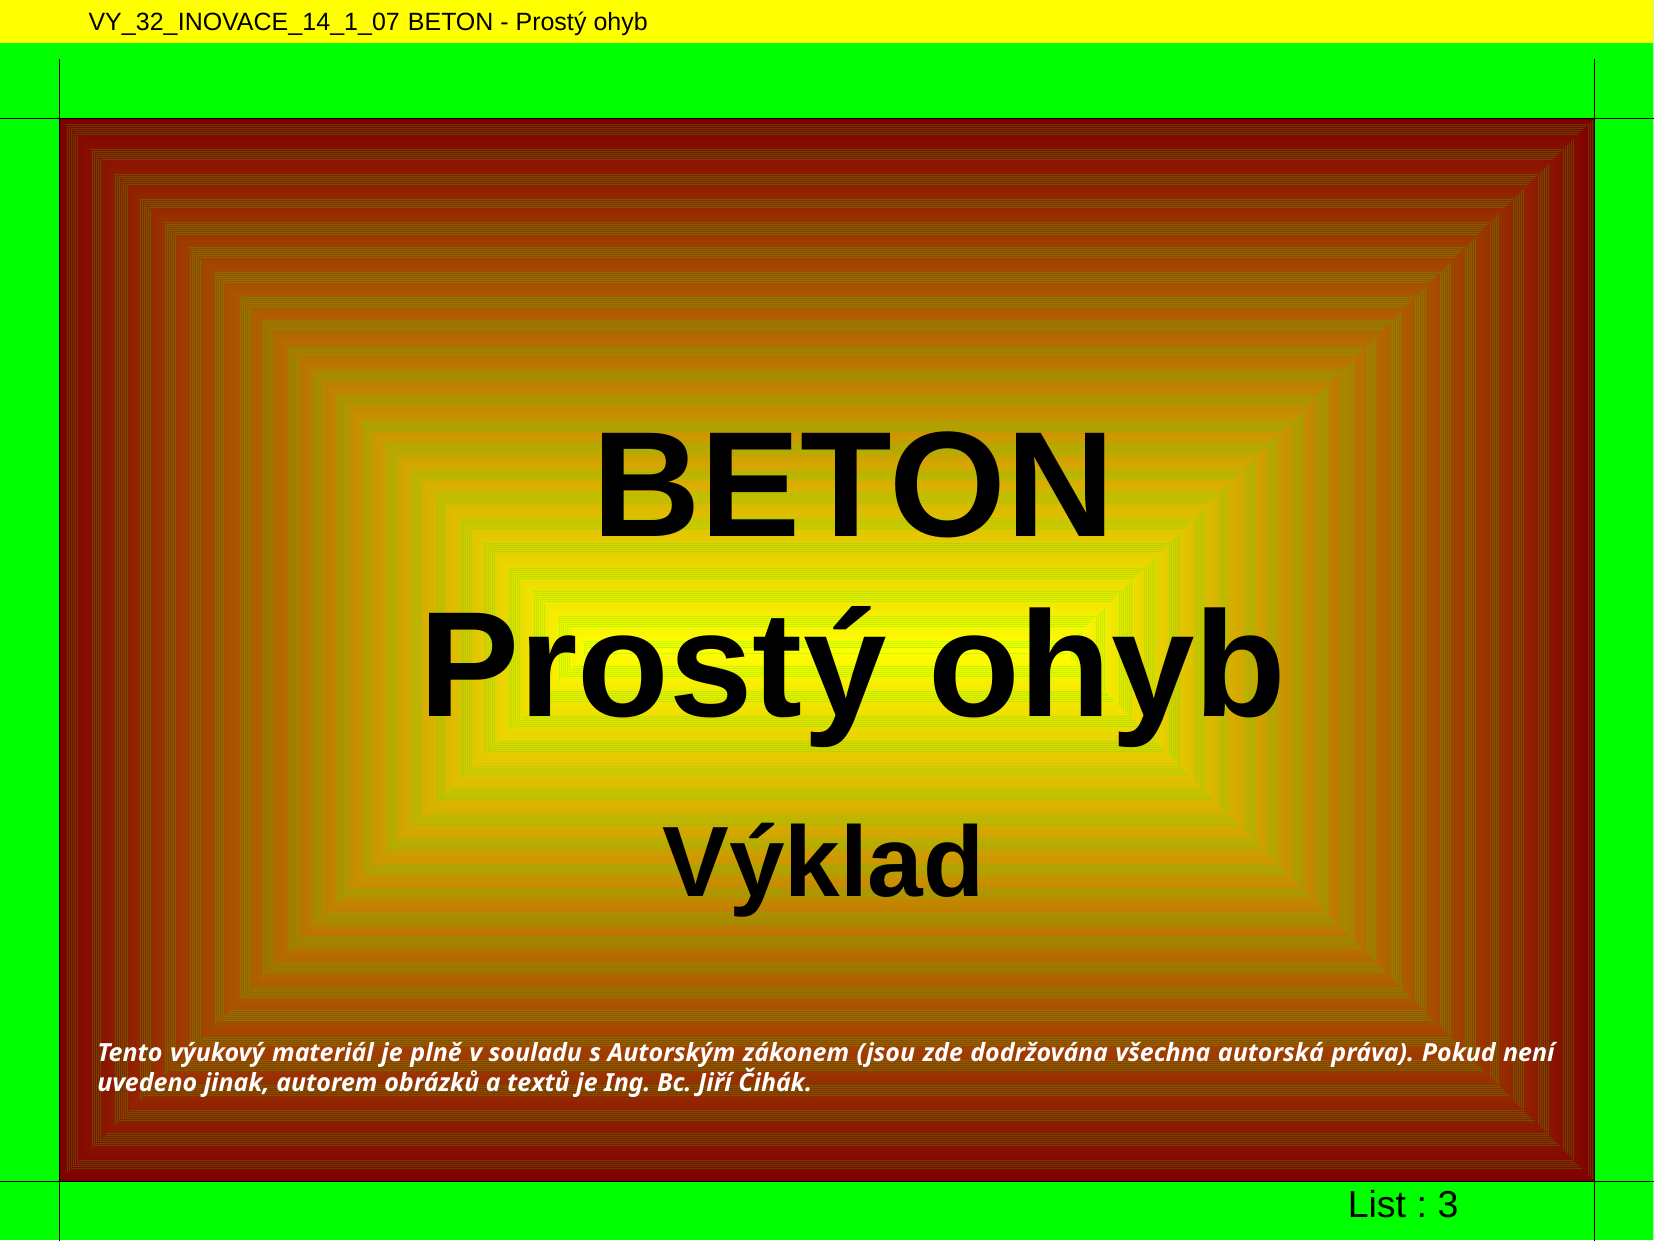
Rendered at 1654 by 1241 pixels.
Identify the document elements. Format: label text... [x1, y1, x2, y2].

text_box BETON Prostý ohyb Výklad [60, 119, 1594, 1181]
text_box List : <číslo> [1357, 1176, 1599, 1241]
text_box VY_32_INOVACE_14_1_07 BETON - Prostý ohyb [0, 0, 1654, 43]
text_box Tento výukový materiál je plně v souladu s Autorským zákonem (jsou zde dodržována všechna autorská práva). Pokud není uvedeno jinak, autorem obrázků a textů je Ing. Bc. Jiří Čihák. [82, 1028, 1572, 1137]
